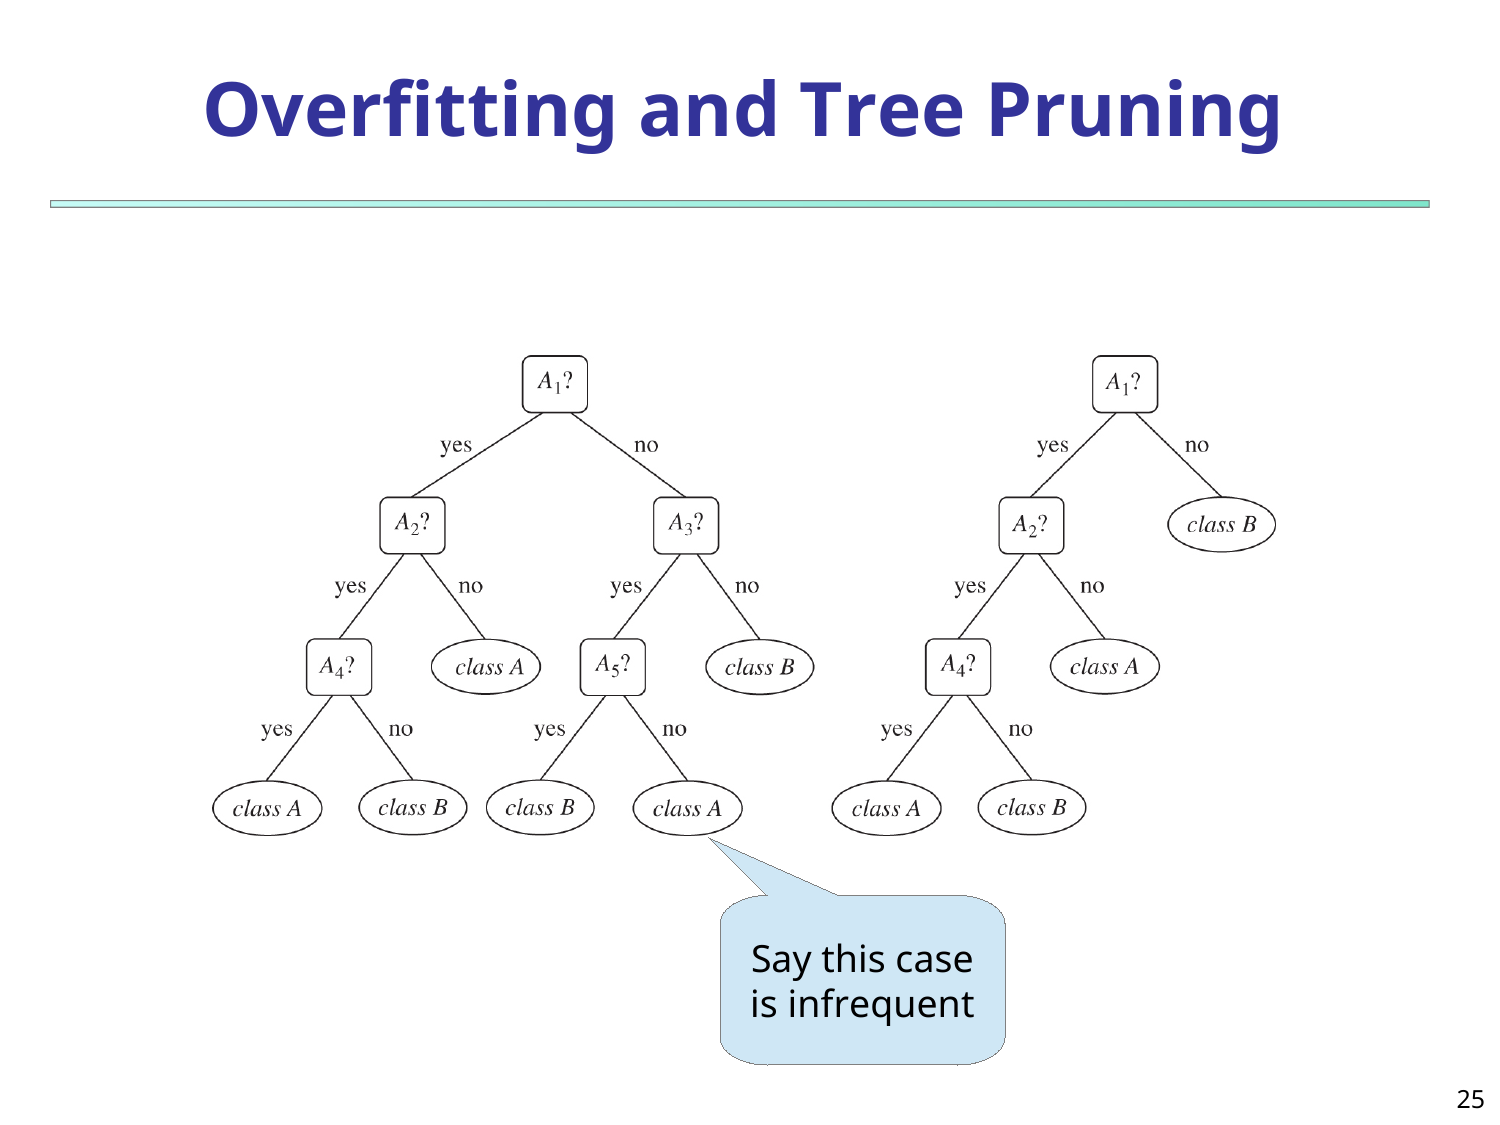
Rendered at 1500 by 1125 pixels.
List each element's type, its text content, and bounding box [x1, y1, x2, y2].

text_box <number> [1187, 1062, 1500, 1125]
text_box Say this case is infrequent [708, 837, 1006, 1066]
title Overfitting and Tree Pruning [62, 49, 1426, 163]
picture [212, 355, 1276, 836]
